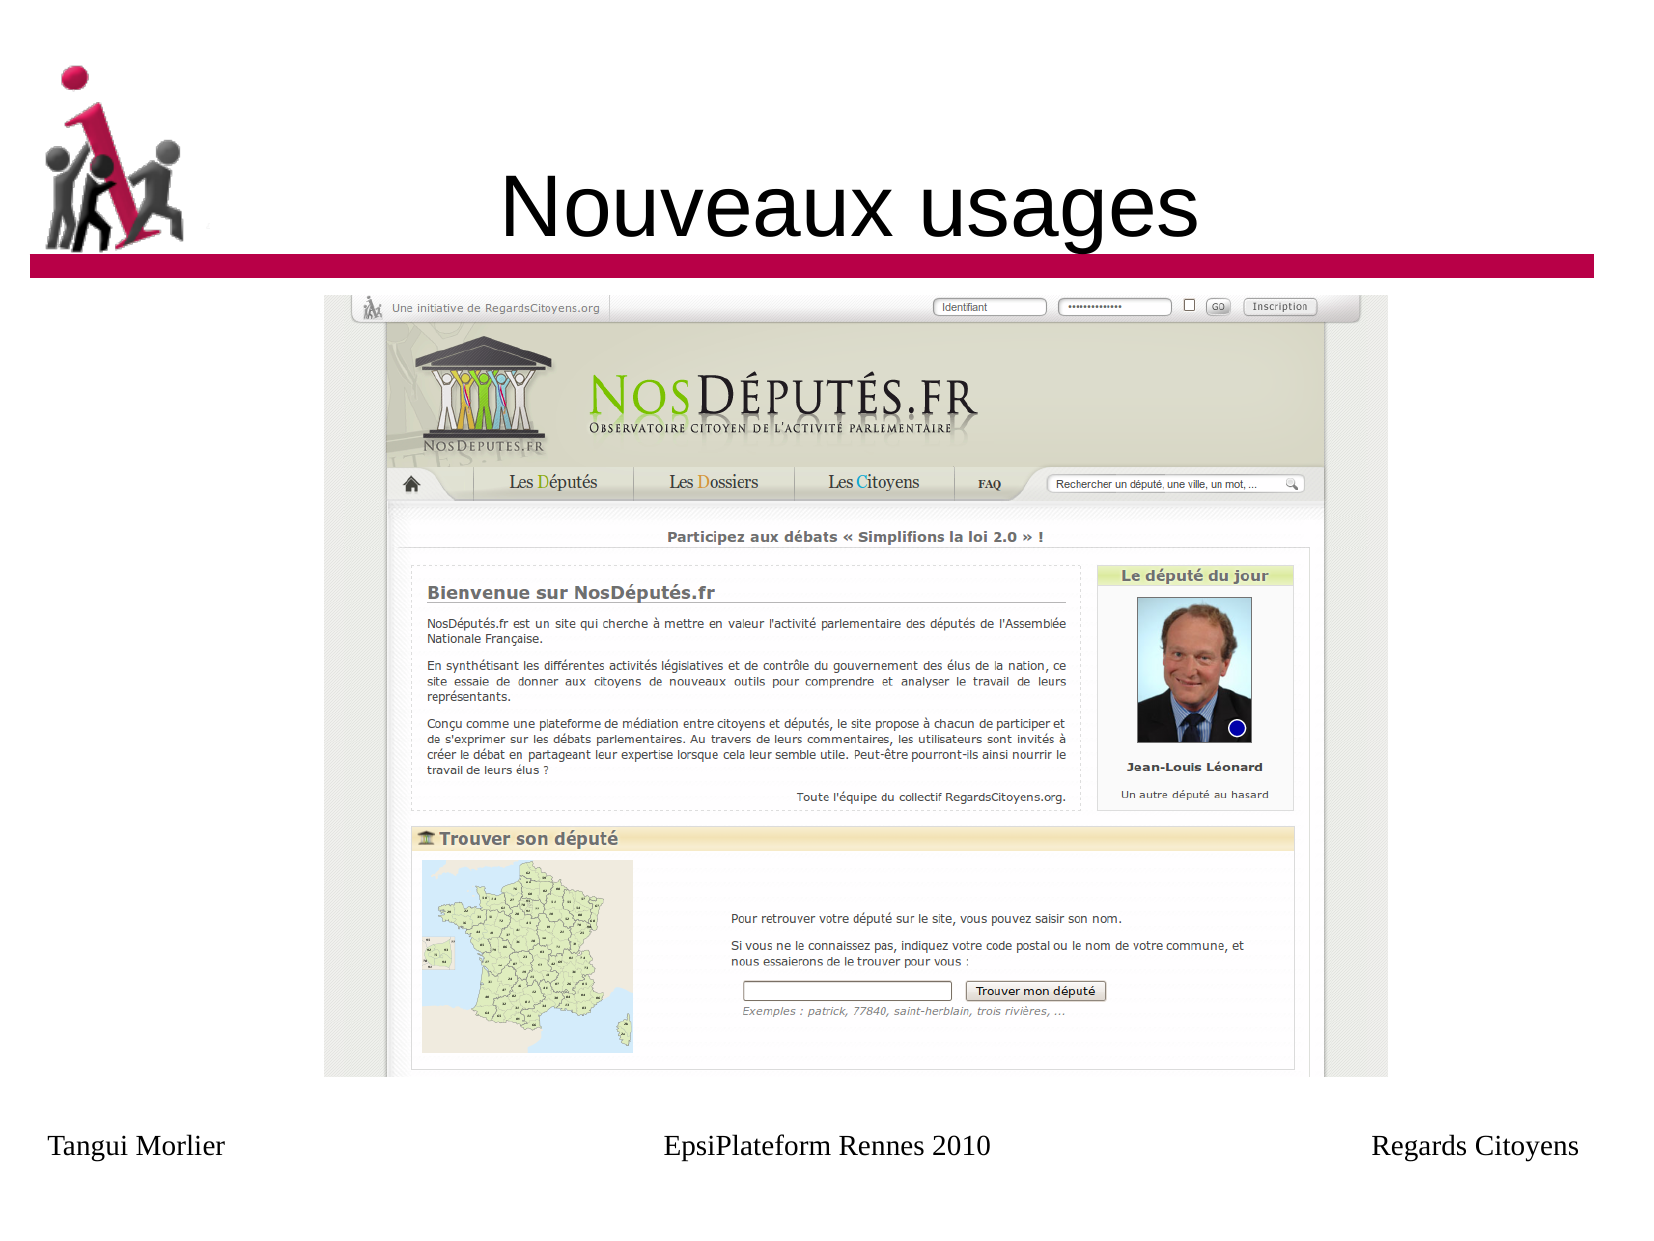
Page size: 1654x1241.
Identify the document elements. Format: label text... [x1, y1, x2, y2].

picture [29, 60, 210, 254]
picture [324, 295, 1388, 1077]
title Nouveaux usages [106, 109, 1595, 303]
